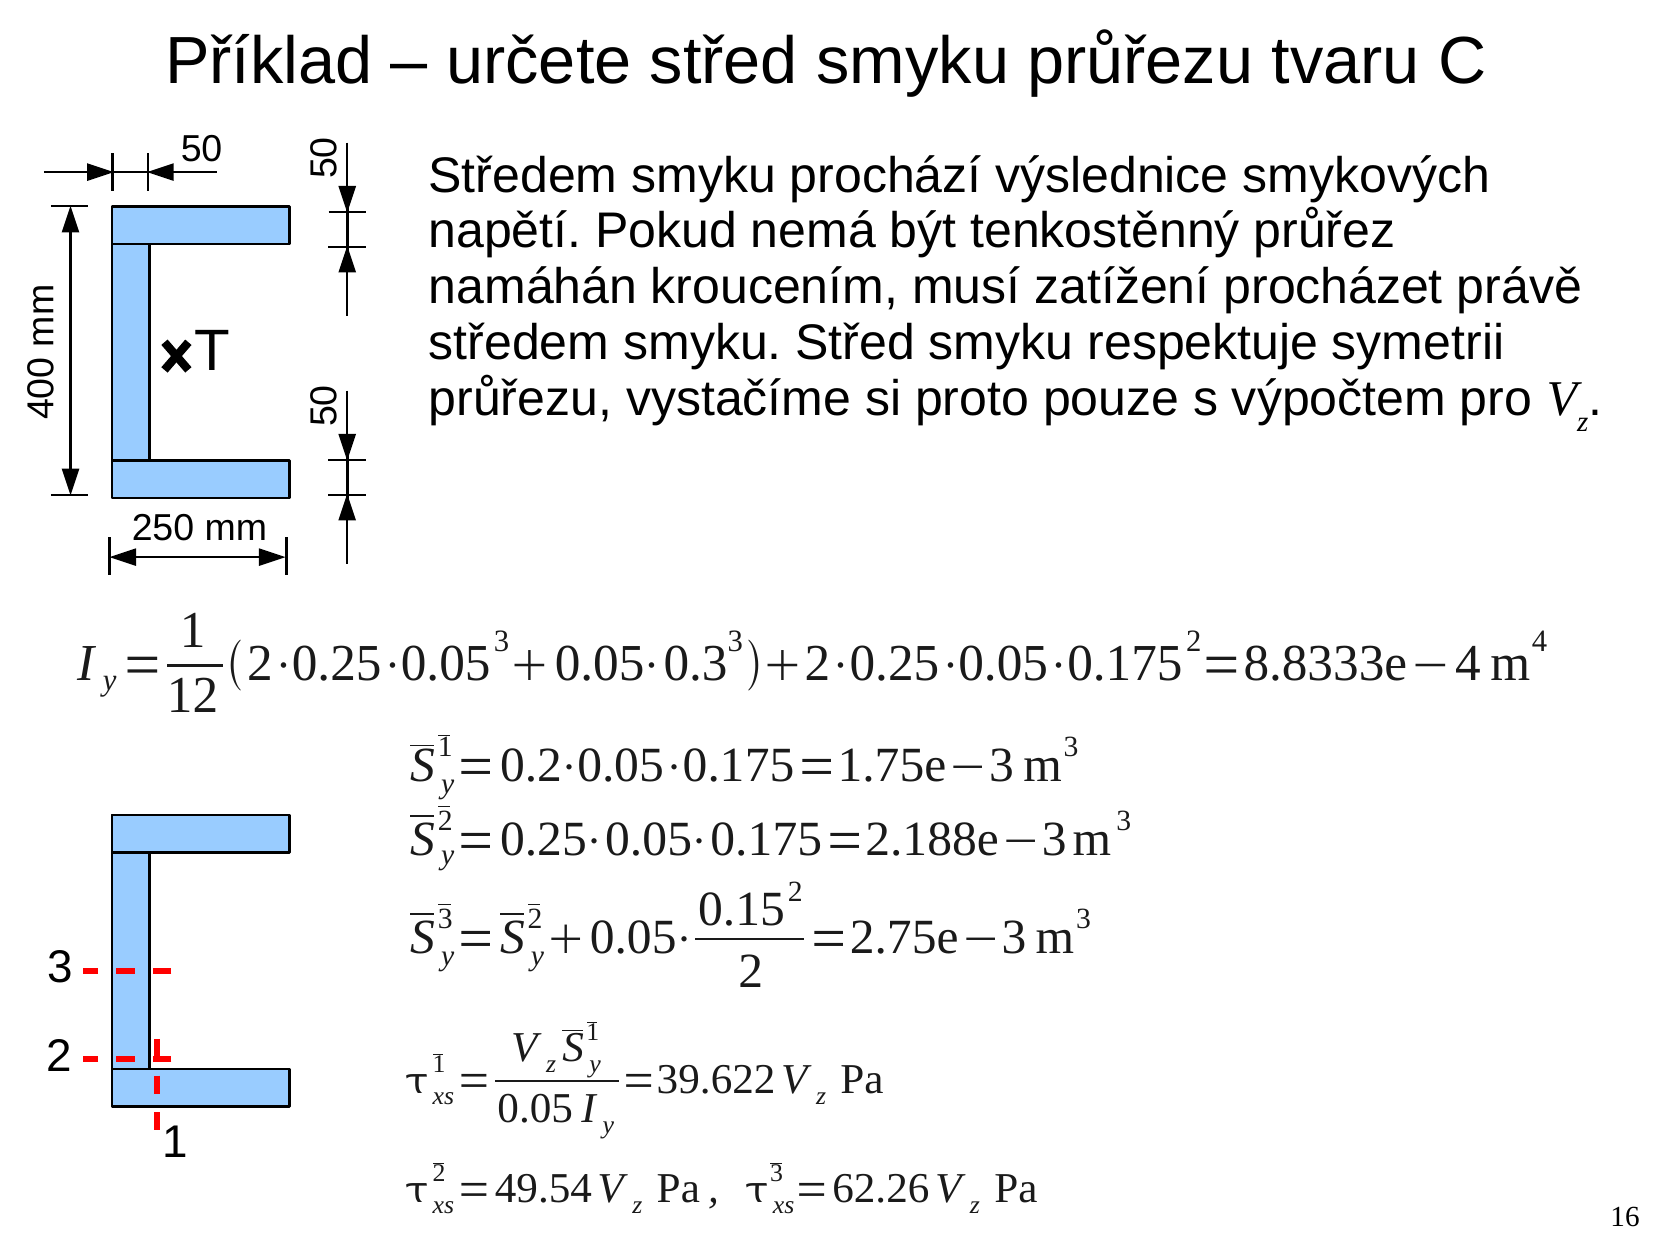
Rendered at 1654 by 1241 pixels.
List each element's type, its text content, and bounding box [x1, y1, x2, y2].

text_box 2 [32, 1022, 89, 1094]
text_box 400 mm [11, 268, 74, 435]
text_box [112, 206, 290, 499]
chart [389, 1019, 1048, 1219]
text_box Středem smyku prochází výslednice smykových napětí. Pokud nemá být tenkostěnný průřez namáhán kroucením, musí zatížení procházet právě středem smyku. Střed smyku respektuje symetrii průřezu, vystačíme si proto pouze s výpočtem pro Vz. [413, 139, 1625, 475]
text_box T [180, 310, 246, 398]
text_box 250 mm [117, 498, 284, 560]
title Příklad – určete střed smyku průřezu tvaru C [0, 8, 1654, 113]
text_box 1 [147, 1109, 207, 1181]
text_box [112, 814, 290, 1107]
chart [54, 602, 1560, 726]
chart [388, 732, 1142, 998]
text_box 50 [166, 119, 248, 182]
text_box 3 [32, 933, 89, 1006]
text_box 50 [294, 112, 357, 194]
text_box 50 [294, 360, 357, 442]
